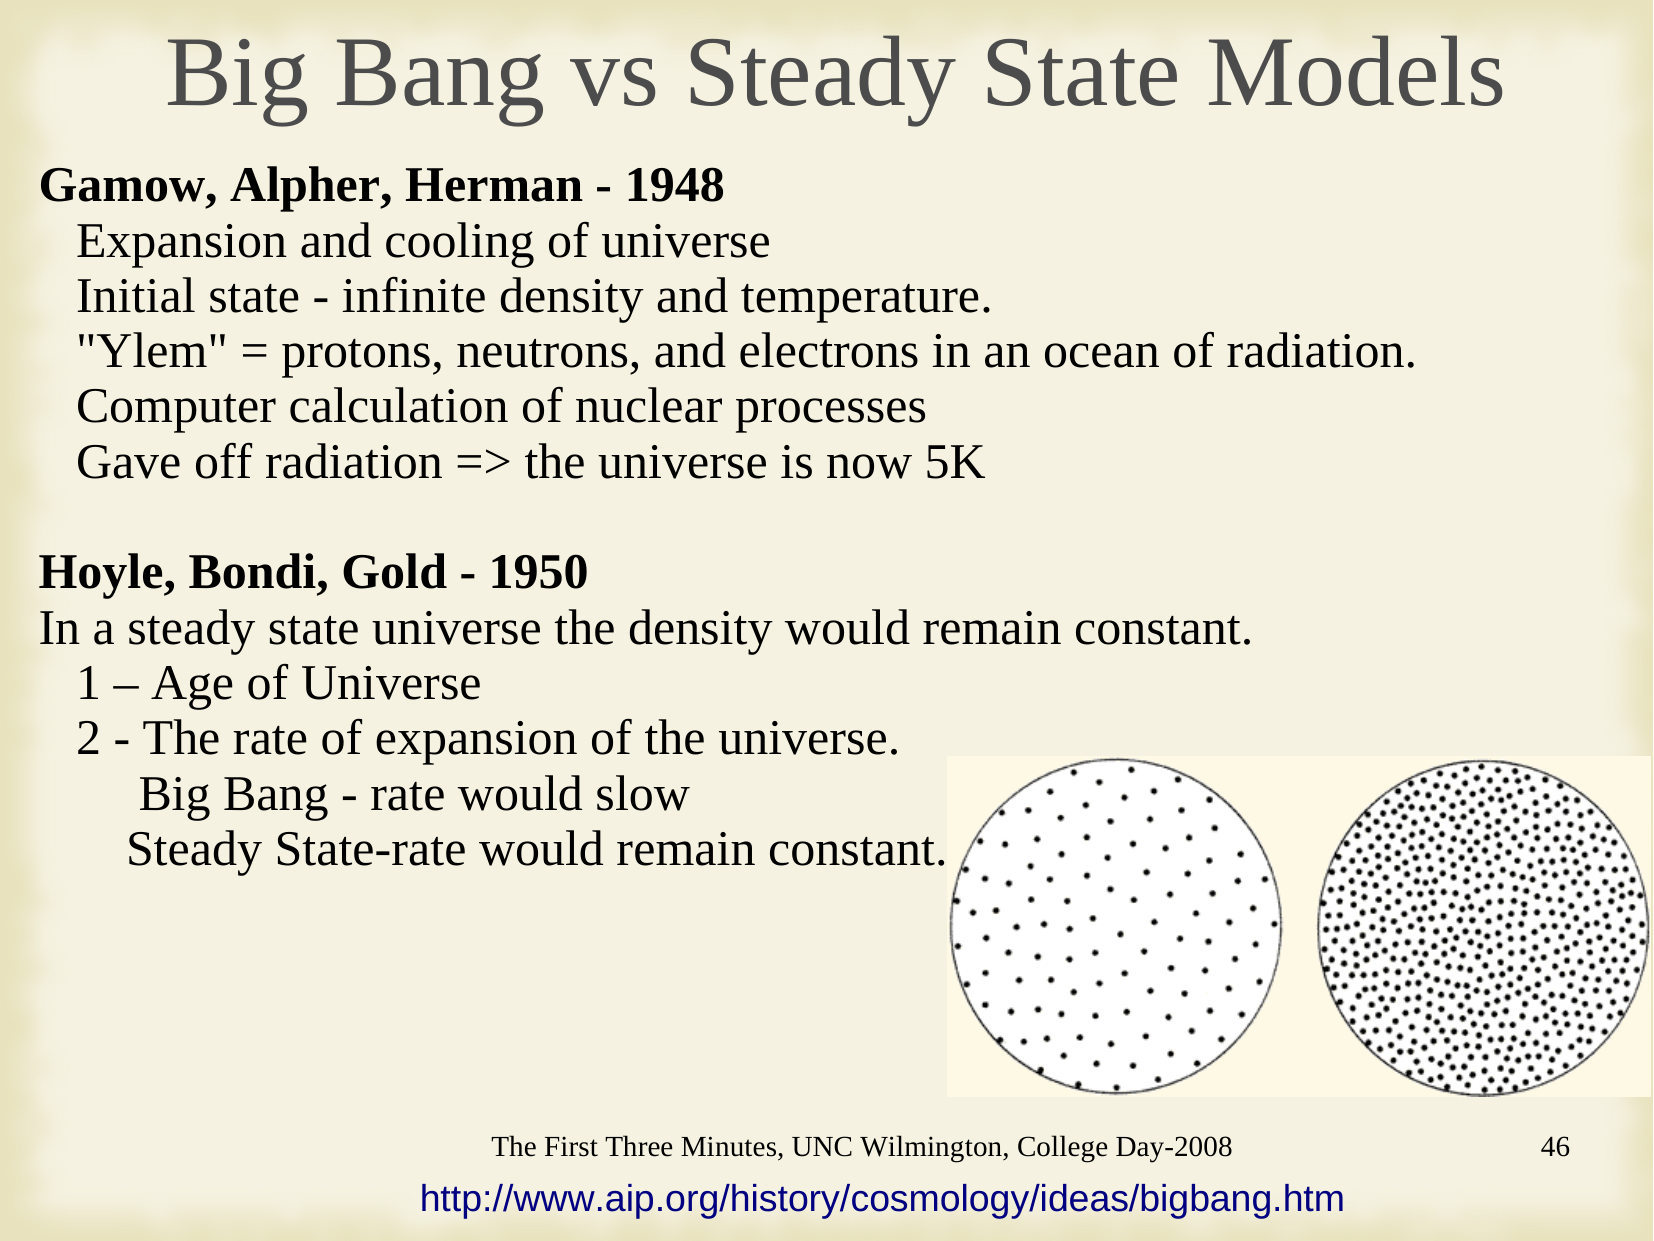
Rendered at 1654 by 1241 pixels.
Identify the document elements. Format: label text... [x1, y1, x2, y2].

text_box Big Bang vs Steady State Models [92, 0, 1581, 176]
picture [0, 0, 1654, 1241]
text_box Gamow, Alpher, Herman - 1948 Expansion and cooling of universe Initial state - infinite density and temperature. "Ylem" = protons, neutrons, and electrons in an ocean of radiation. Computer calculation of nuclear processes Gave off radiation => the universe is now 5K Hoyle, Bondi, Gold - 1950 In a steady state universe the density would remain constant. 1 – Age of Universe 2 - The rate of expansion of the universe. Big Bang - rate would slow Steady State-rate would remain constant. [23, 150, 1445, 898]
text_box http://www.aip.org/history/cosmology/ideas/bigbang.htm [404, 1169, 1433, 1227]
